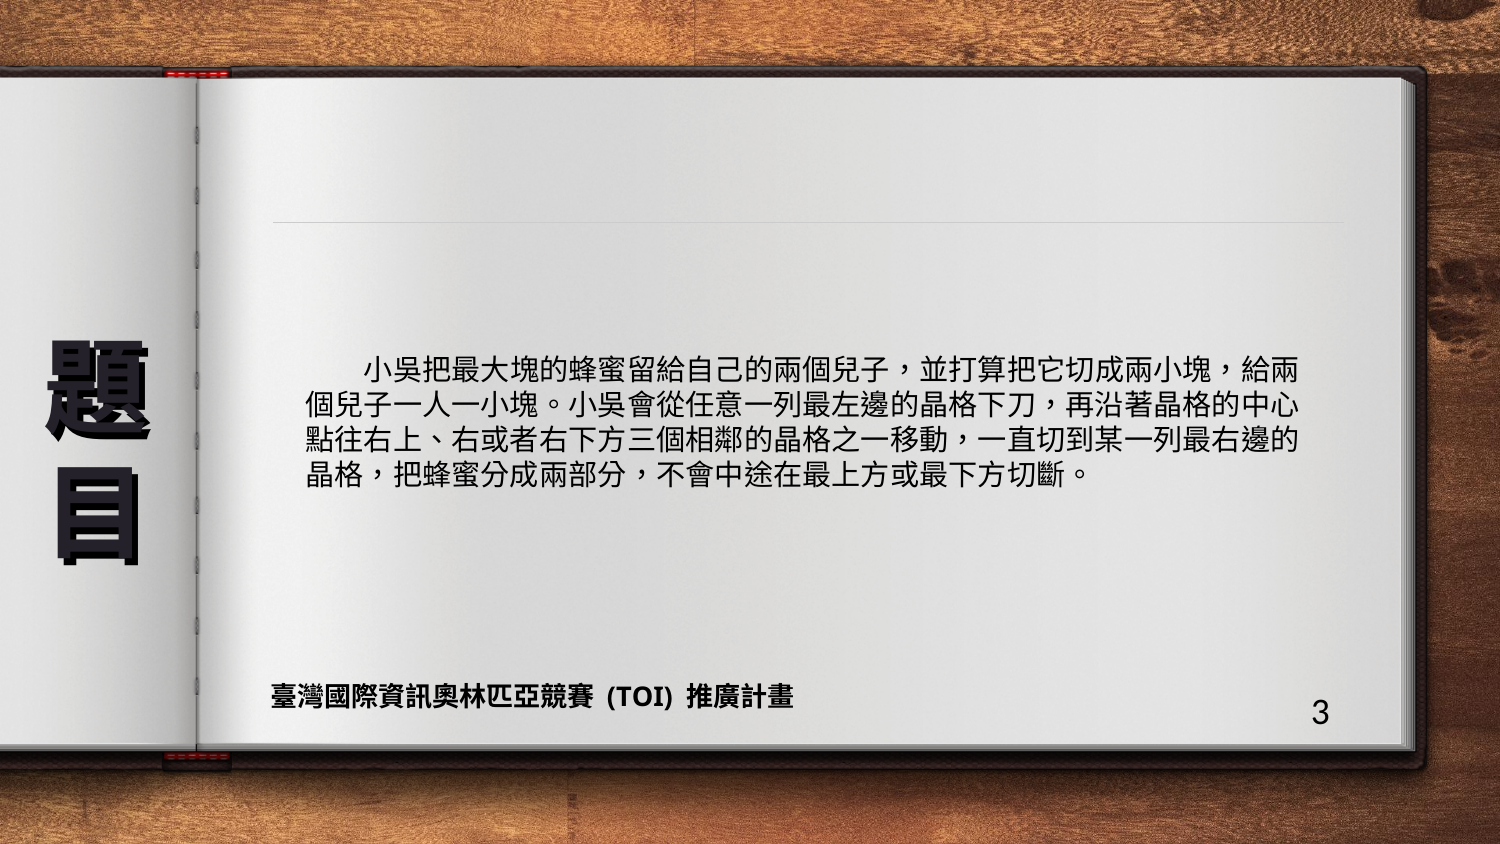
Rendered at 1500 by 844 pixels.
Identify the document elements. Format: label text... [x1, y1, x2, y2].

text_box [1295, 672, 1386, 737]
text_box 小吳把最大塊的蜂蜜留給自己的兩個兒子，並打算把它切成兩小塊，給兩個兒子一人一小塊。小吳會從任意一列最左邊的晶格下刀，再沿著晶格的中心點往右上、右或者右下方三個相鄰的晶格之一移動，一直切到某一列最右邊的晶格，把蜂蜜分成兩部分，不會中途在最上方或最下方切斷。 [290, 344, 1324, 499]
title 題 目 [28, 306, 210, 552]
